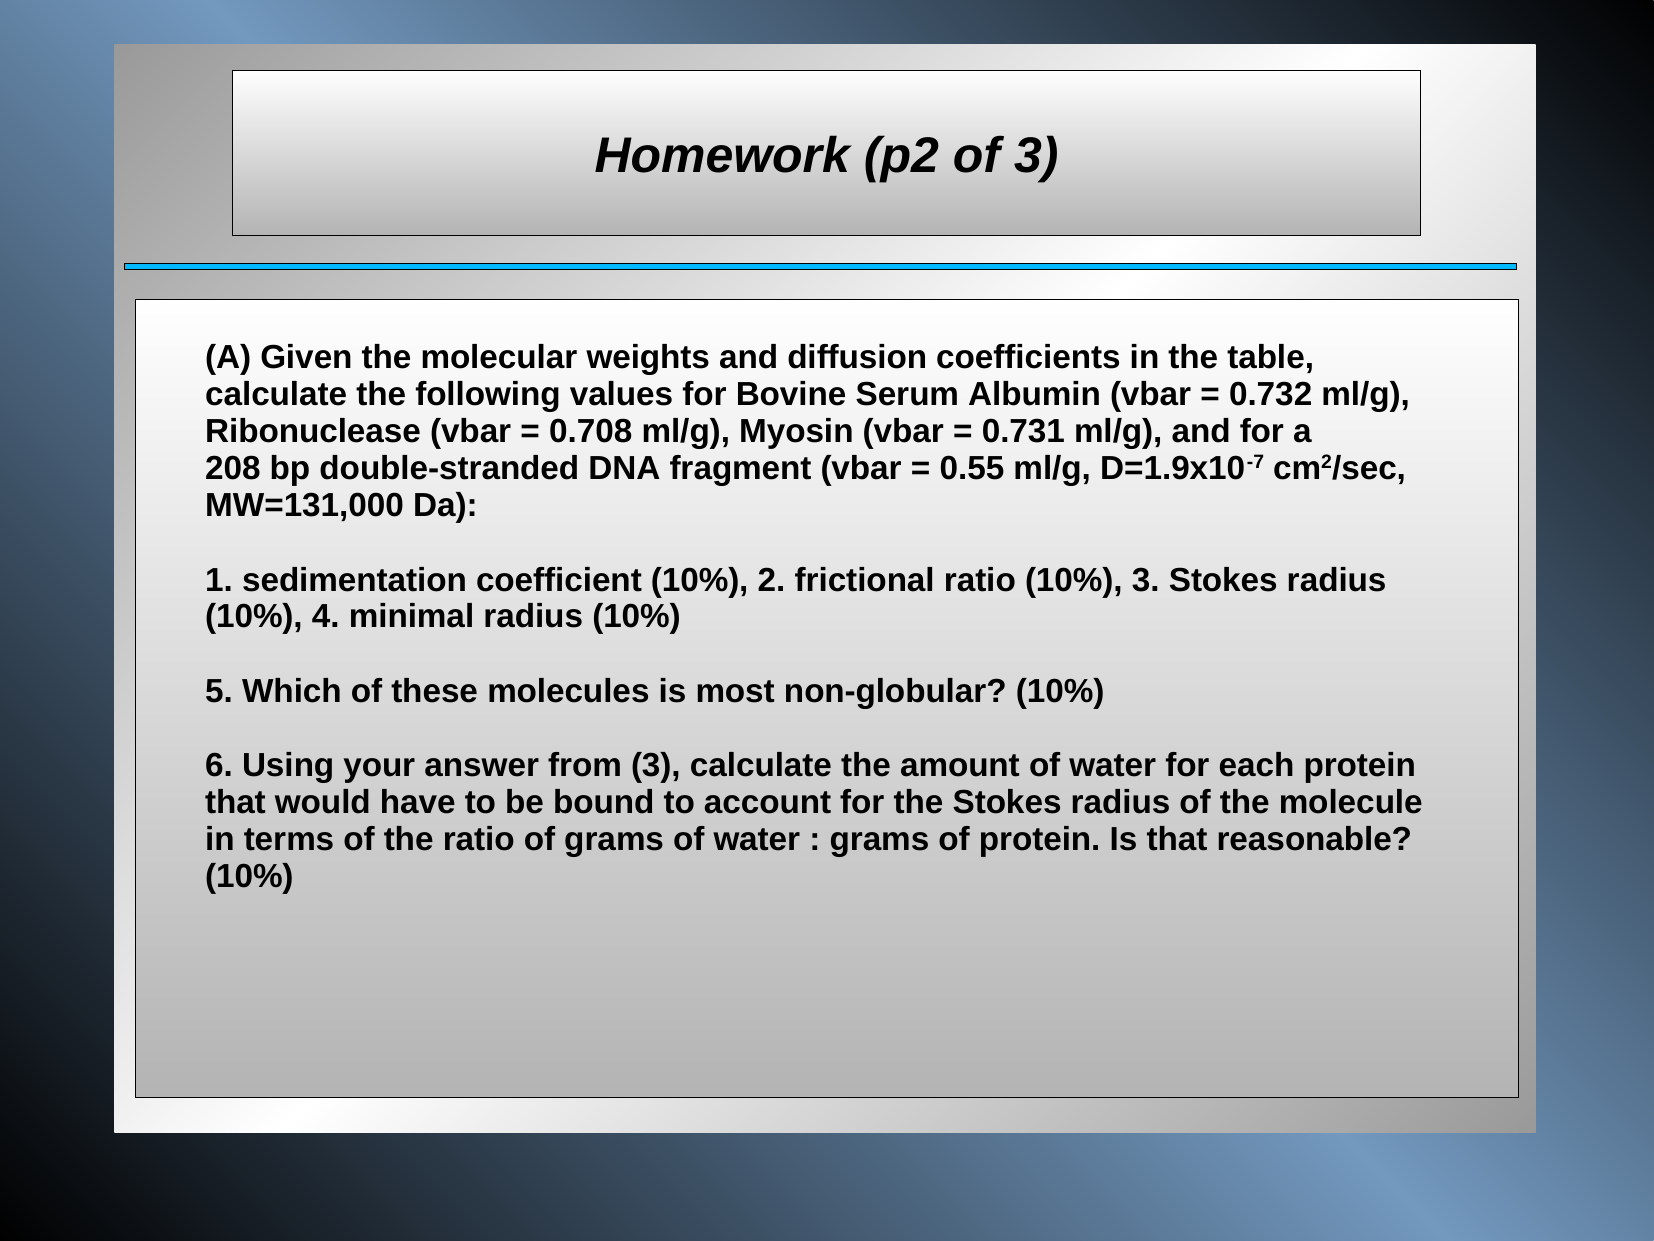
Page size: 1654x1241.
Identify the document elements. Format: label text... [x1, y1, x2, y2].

text_box (A) Given the molecular weights and diffusion coefficients in the table, calculate the following values for Bovine Serum Albumin (vbar = 0.732 ml/g), Ribonuclease (vbar = 0.708 ml/g), Myosin (vbar = 0.731 ml/g), and for a 208 bp double-stranded DNA fragment (vbar = 0.55 ml/g, D=1.9x10-7 cm2/sec, MW=131,000 Da): 1. sedimentation coefficient (10%), 2. frictional ratio (10%), 3. Stokes radius (10%), 4. minimal radius (10%) 5. Which of these molecules is most non-globular? (10%) 6. Using your answer from (3), calculate the amount of water for each protein that would have to be bound to account for the Stokes radius of the molecule in terms of the ratio of grams of water : grams of protein. Is that reasonable? (10%) [205, 338, 1449, 1007]
text_box [135, 299, 1519, 1098]
text_box [232, 70, 1421, 236]
text_box [124, 263, 1517, 270]
text_box Homework (p2 of 3) [246, 127, 1407, 183]
